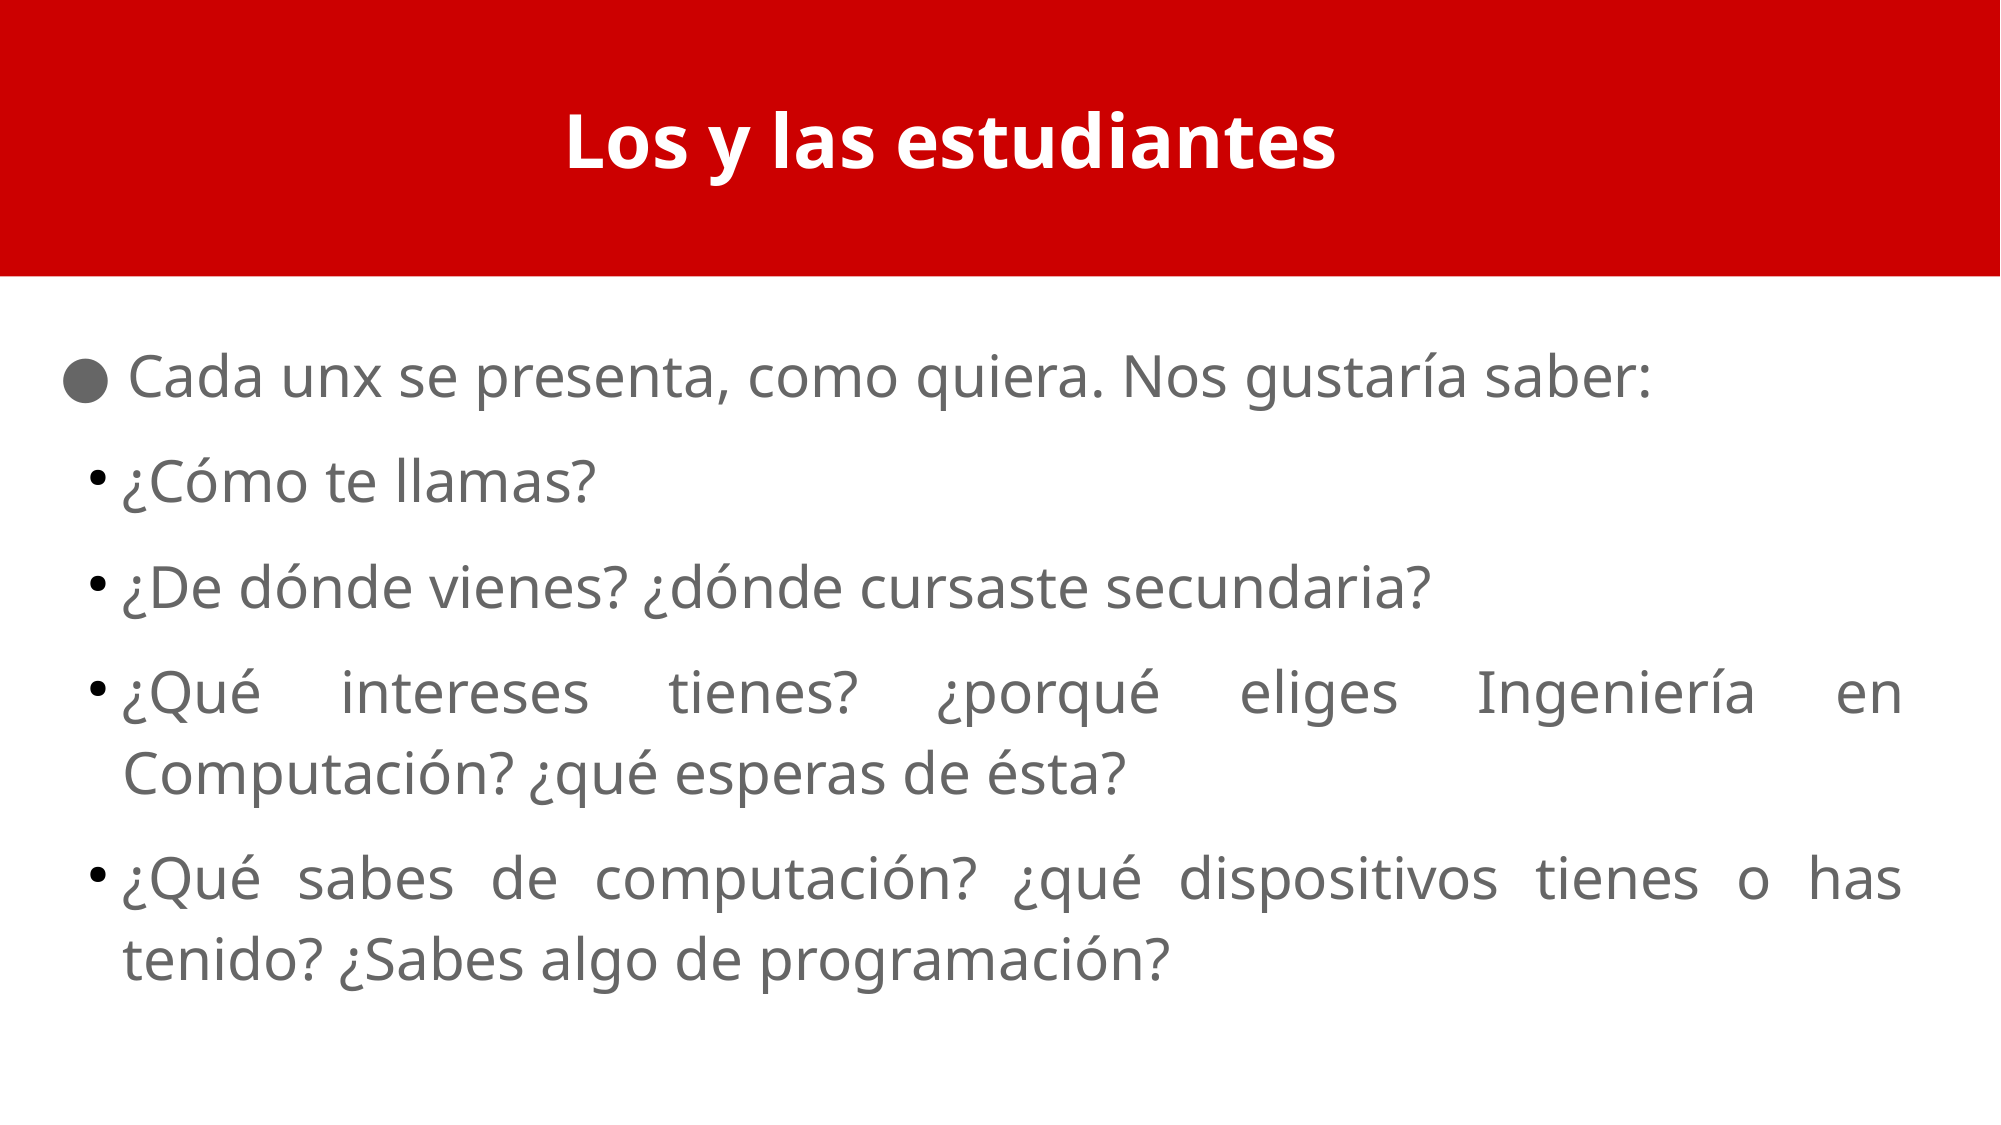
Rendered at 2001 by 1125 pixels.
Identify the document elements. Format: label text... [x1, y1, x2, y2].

text_box [0, 0, 2000, 277]
title Los y las estudiantes [169, 35, 1732, 254]
text_box Cada unx se presenta, como quiera. Nos gustaría saber: ¿Cómo te llamas? ¿De dónde vienes? ¿dónde cursaste secundaria? ¿Qué intereses tienes? ¿porqué eliges Ingeniería en Computación? ¿qué esperas de ésta? ¿Qué sabes de computación? ¿qué dispositivos tienes o has tenido? ¿Sabes algo de programación? [37, 321, 1920, 958]
